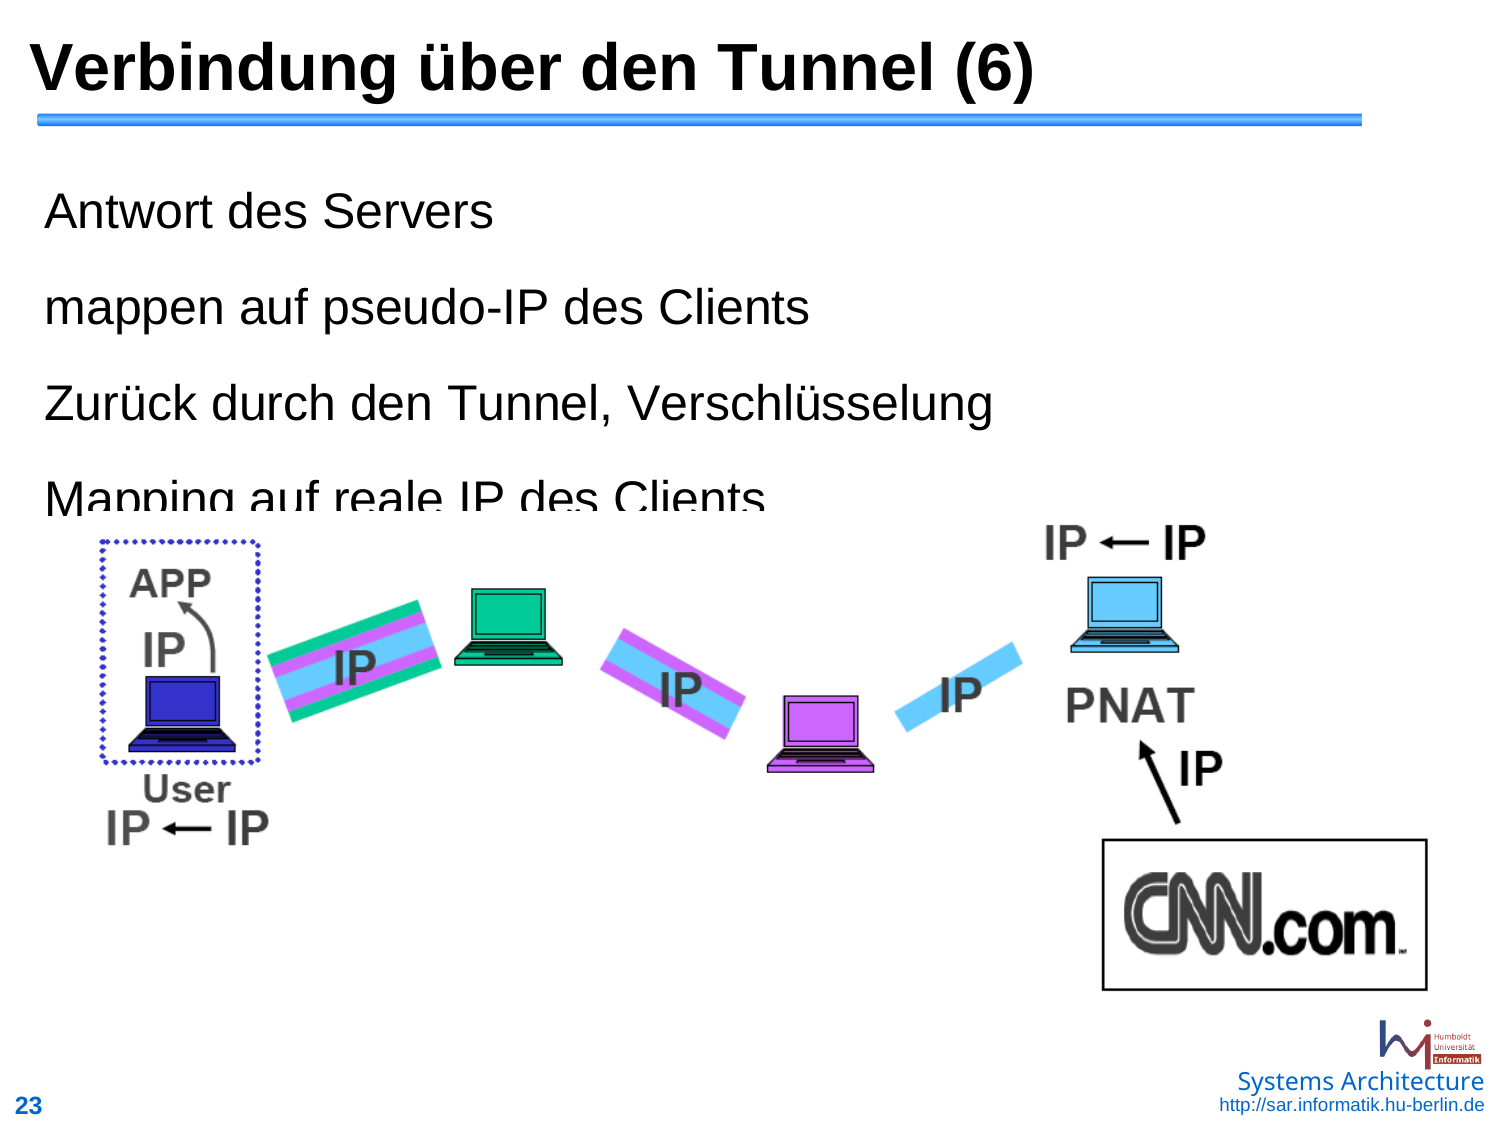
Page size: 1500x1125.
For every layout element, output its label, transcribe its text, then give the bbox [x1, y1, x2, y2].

list Antwort des Servers mappen auf pseudo-IP des Clients Zurück durch den Tunnel, Verschlüsselung Mapping auf reale IP des Clients [29, 147, 1447, 508]
picture [88, 511, 1437, 1004]
title Verbindung über den Tunnel (6) [29, 19, 1500, 115]
picture [1376, 1016, 1483, 1071]
